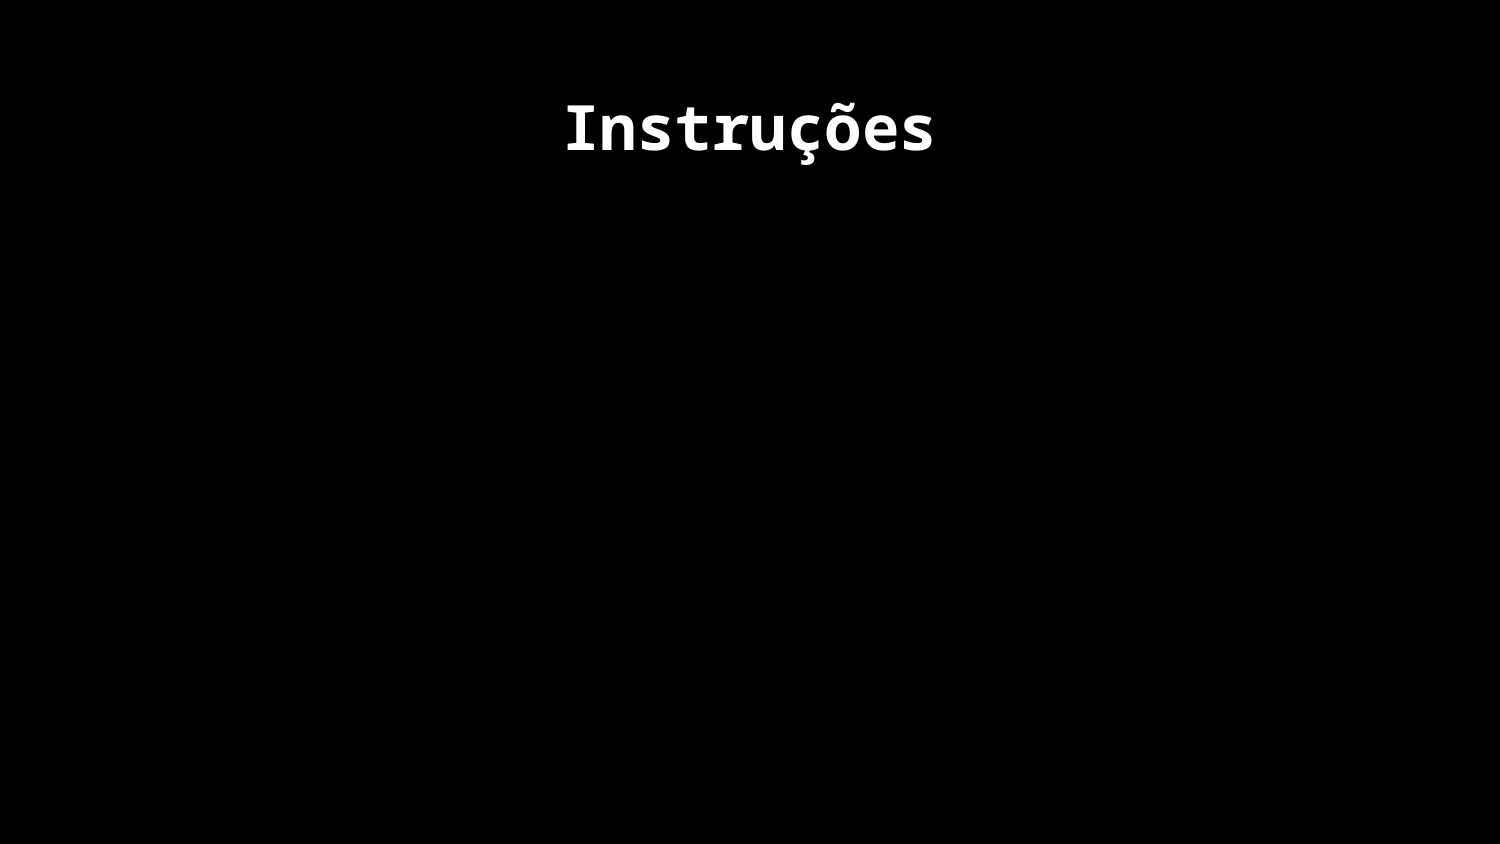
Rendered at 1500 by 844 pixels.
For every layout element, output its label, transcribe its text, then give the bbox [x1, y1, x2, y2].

title Instruções [51, 72, 1449, 167]
